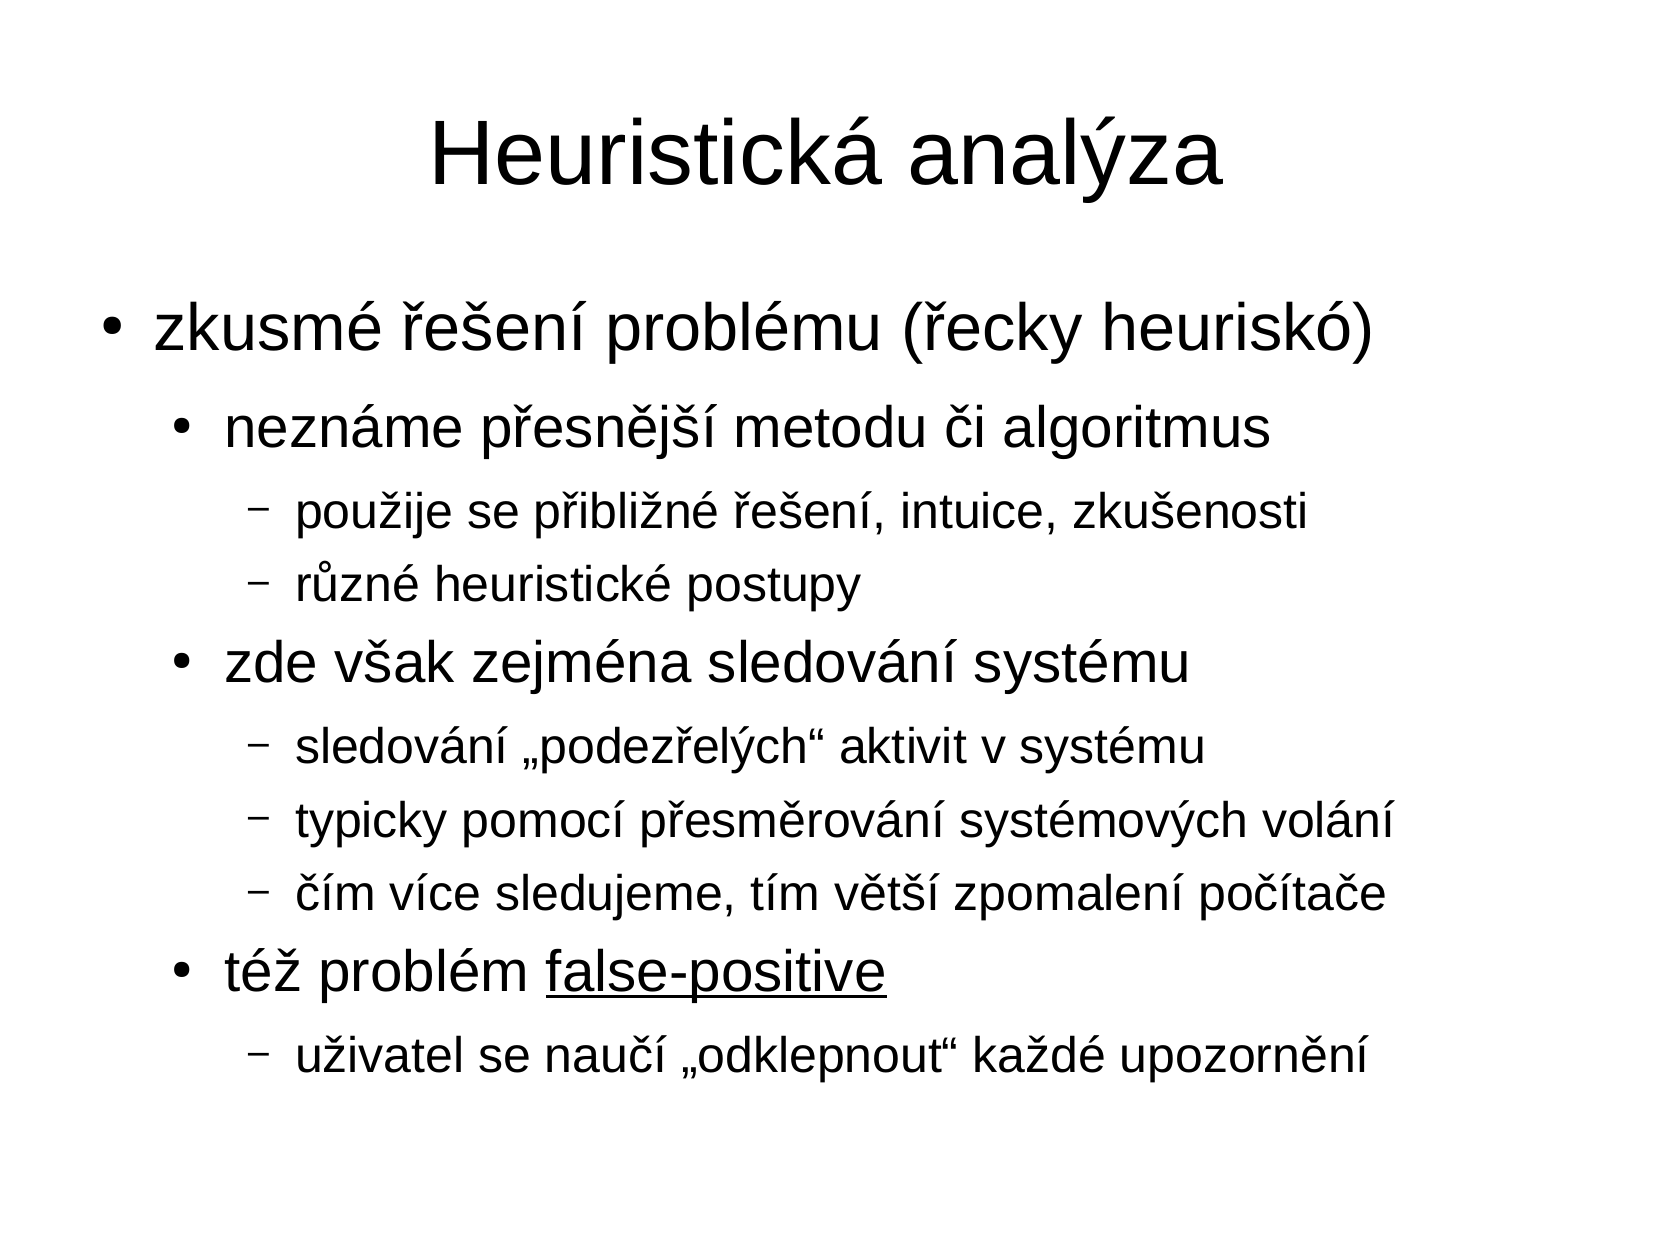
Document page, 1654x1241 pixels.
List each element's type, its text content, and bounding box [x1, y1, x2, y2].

title Heuristická analýza [82, 49, 1571, 257]
list zkusmé řešení problému (řecky heuriskó) neznáme přesnější metodu či algoritmus použije se přibližné řešení, intuice, zkušenosti různé heuristické postupy zde však zejména sledování systému sledování „podezřelých“ aktivit v systému typicky pomocí přesměrování systémových volání čím více sledujeme, tím větší zpomalení počítače též problém false-positive uživatel se naučí „odklepnout“ každé upozornění [82, 290, 1571, 1109]
